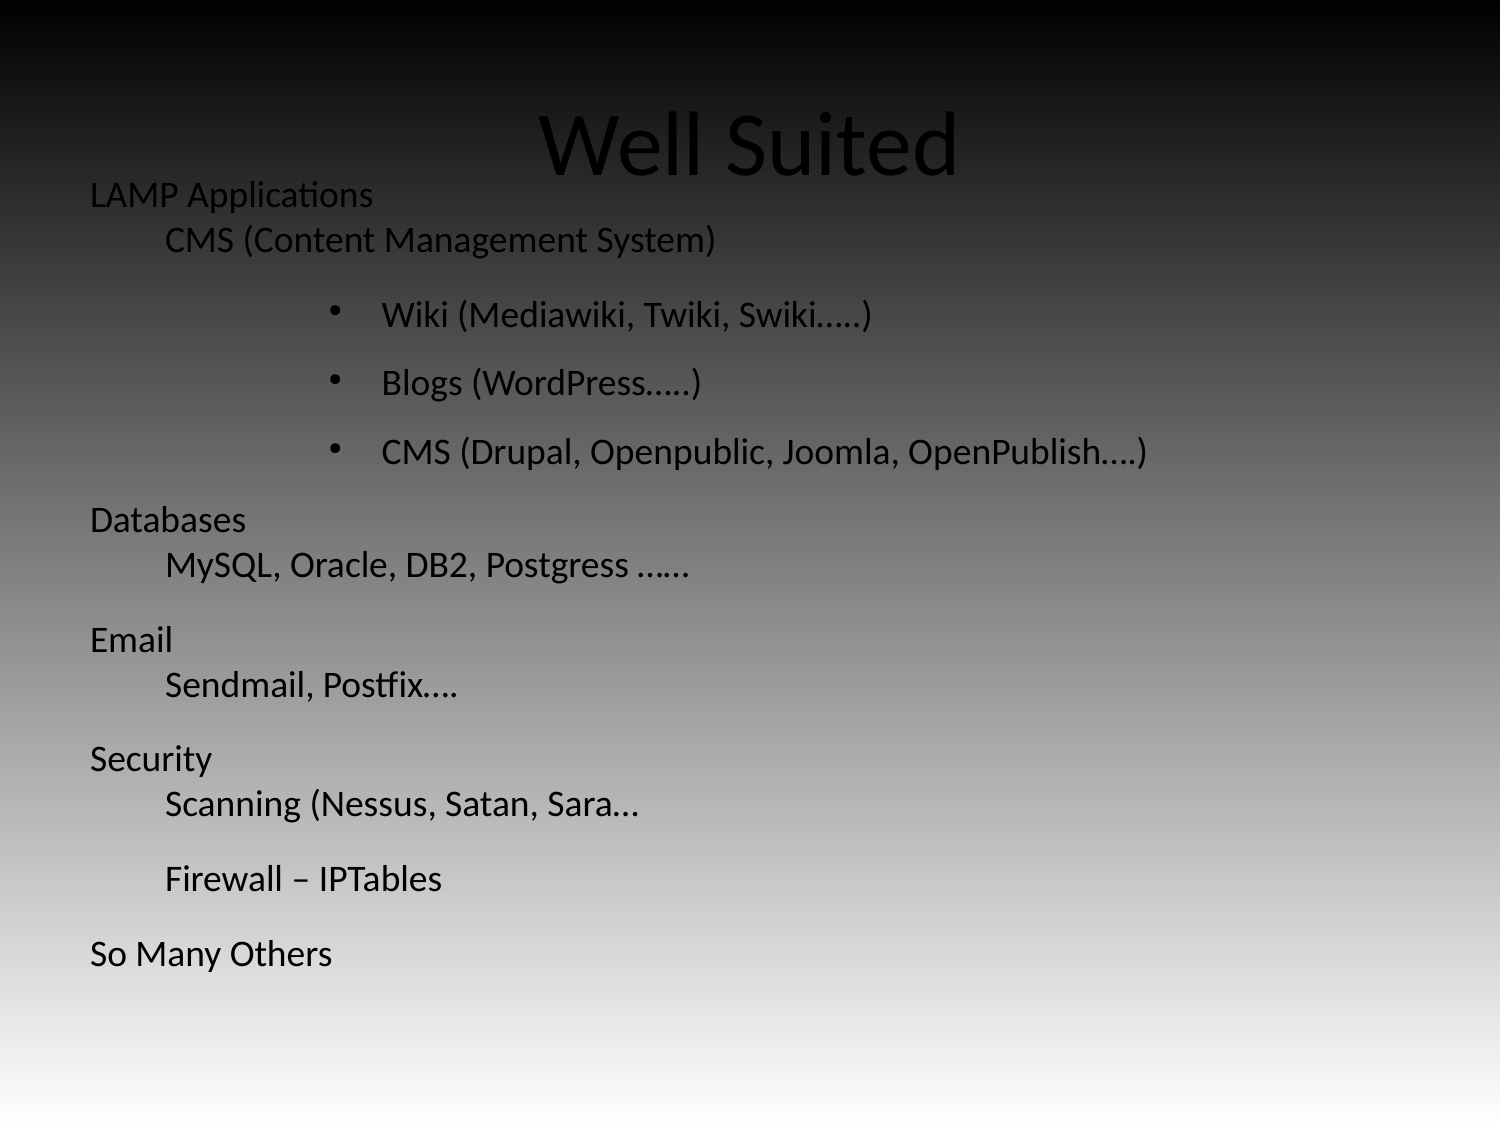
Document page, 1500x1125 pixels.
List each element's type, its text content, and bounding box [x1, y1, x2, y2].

title Well Suited [75, 45, 1425, 162]
list LAMP Applications CMS (Content Management System) Wiki (Mediawiki, Twiki, Swiki…..) Blogs (WordPress…..) CMS (Drupal, Openpublic, Joomla, OpenPublish….) Databases MySQL, Oracle, DB2, Postgress …… Email Sendmail, Postfix…. Security Scanning (Nessus, Satan, Sara… Firewall – IPTables So Many Others [75, 162, 1425, 1125]
